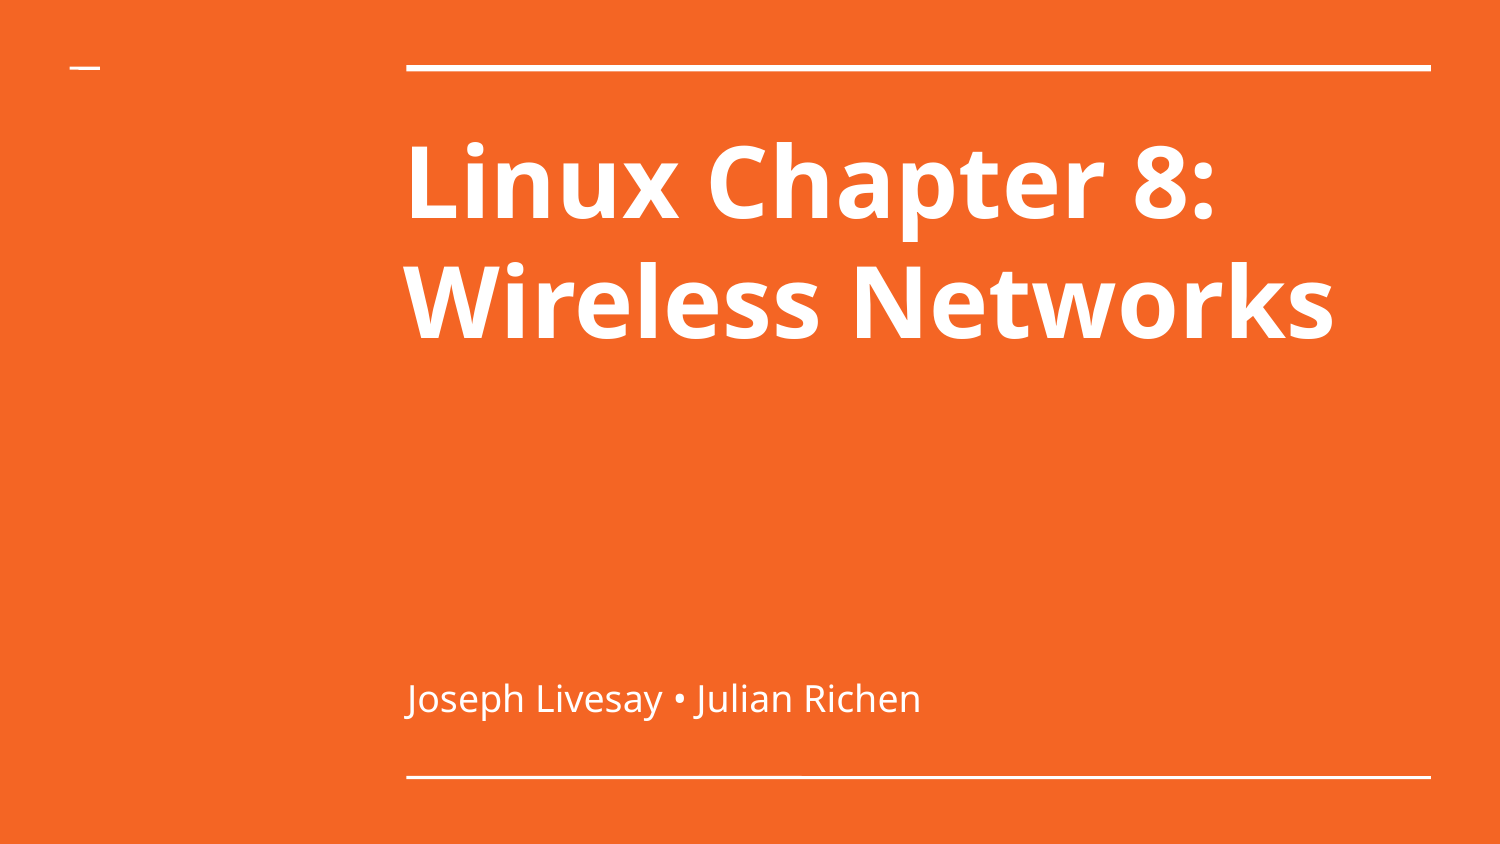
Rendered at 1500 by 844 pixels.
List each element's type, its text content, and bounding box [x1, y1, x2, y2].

subtitle Joseph Livesay • Julian Richen [392, 531, 1431, 735]
title Linux Chapter 8: Wireless Networks [389, 103, 1428, 357]
